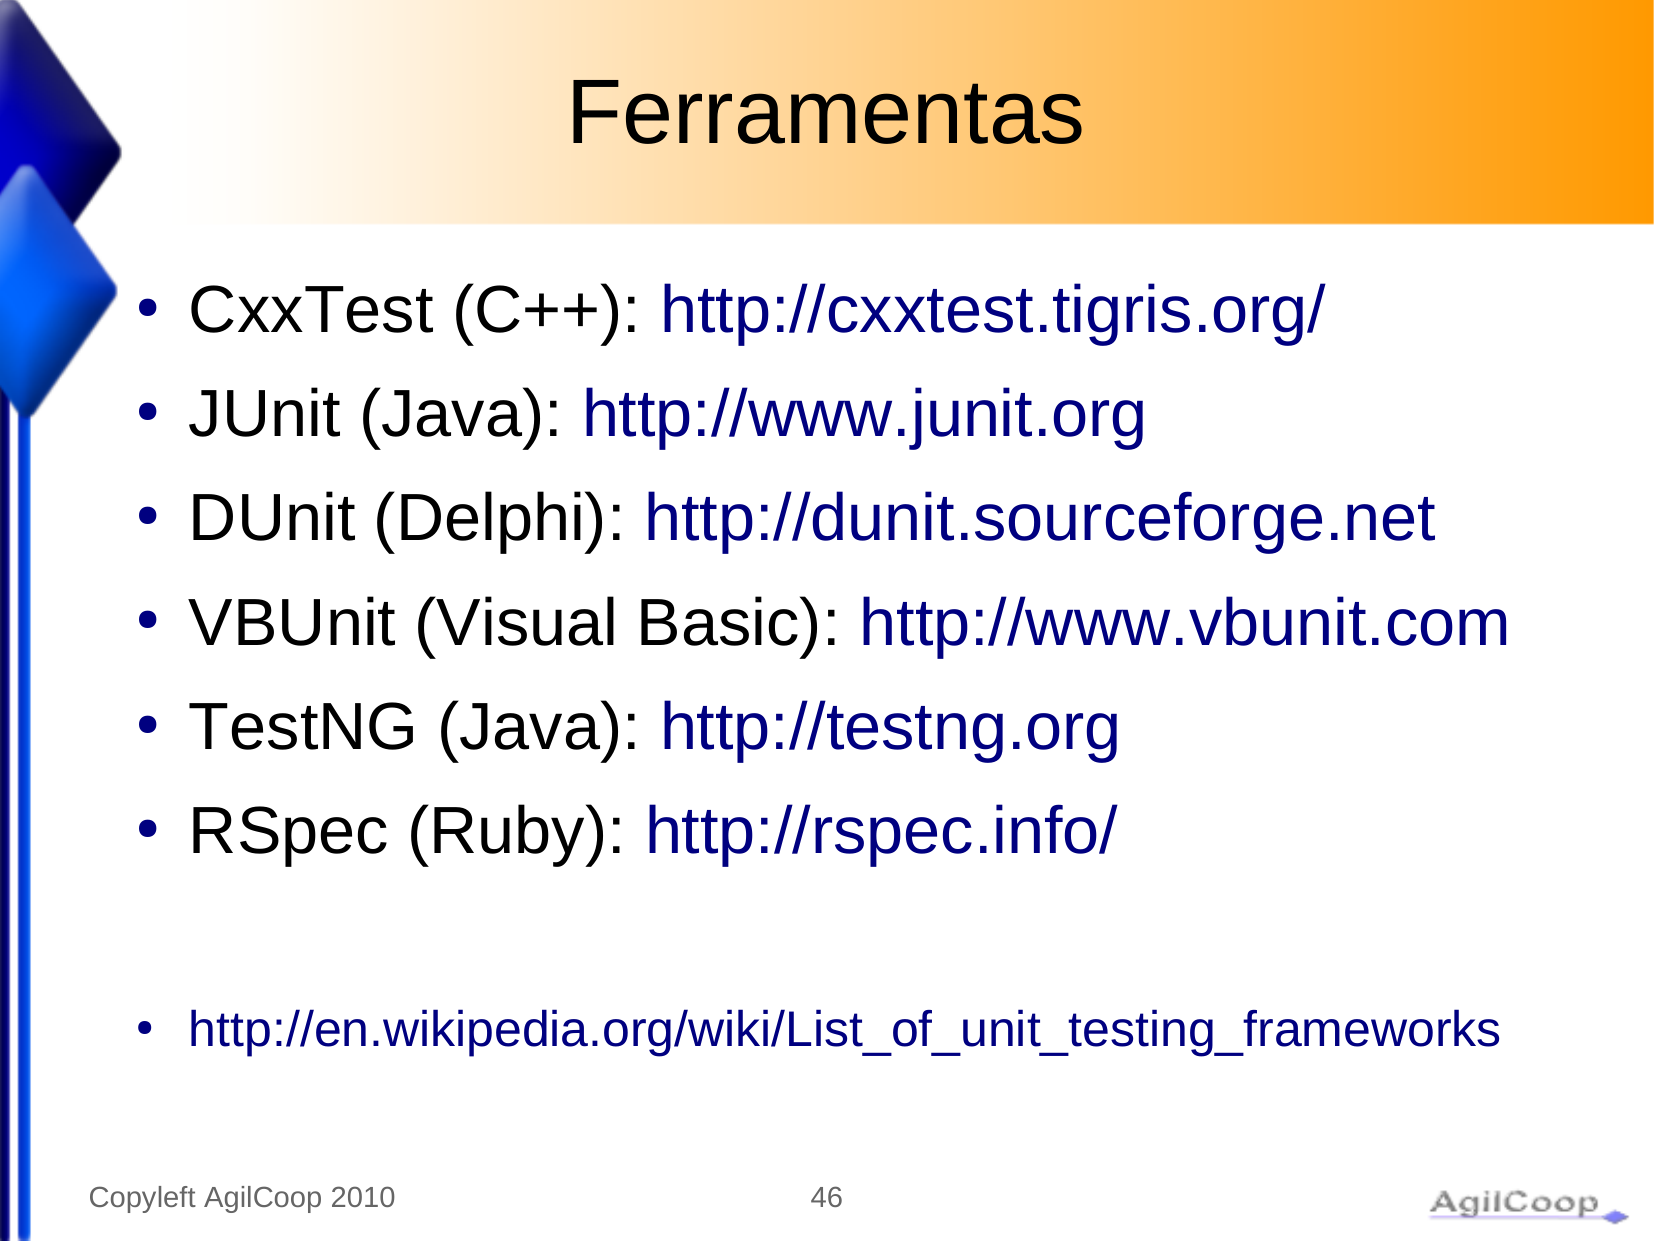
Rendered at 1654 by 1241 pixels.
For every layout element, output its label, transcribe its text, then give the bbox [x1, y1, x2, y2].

picture [0, 0, 1654, 1241]
list CxxTest (C++): http://cxxtest.tigris.org/ JUnit (Java): http://www.junit.org DUnit (Delphi): http://dunit.sourceforge.net VBUnit (Visual Basic): http://www.vbunit.com TestNG (Java): http://testng.org RSpec (Ruby): http://rspec.info/ http://en.wikipedia.org/wiki/List_of_unit_testing_frameworks [118, 271, 1607, 1108]
title Ferramentas [82, 8, 1571, 216]
